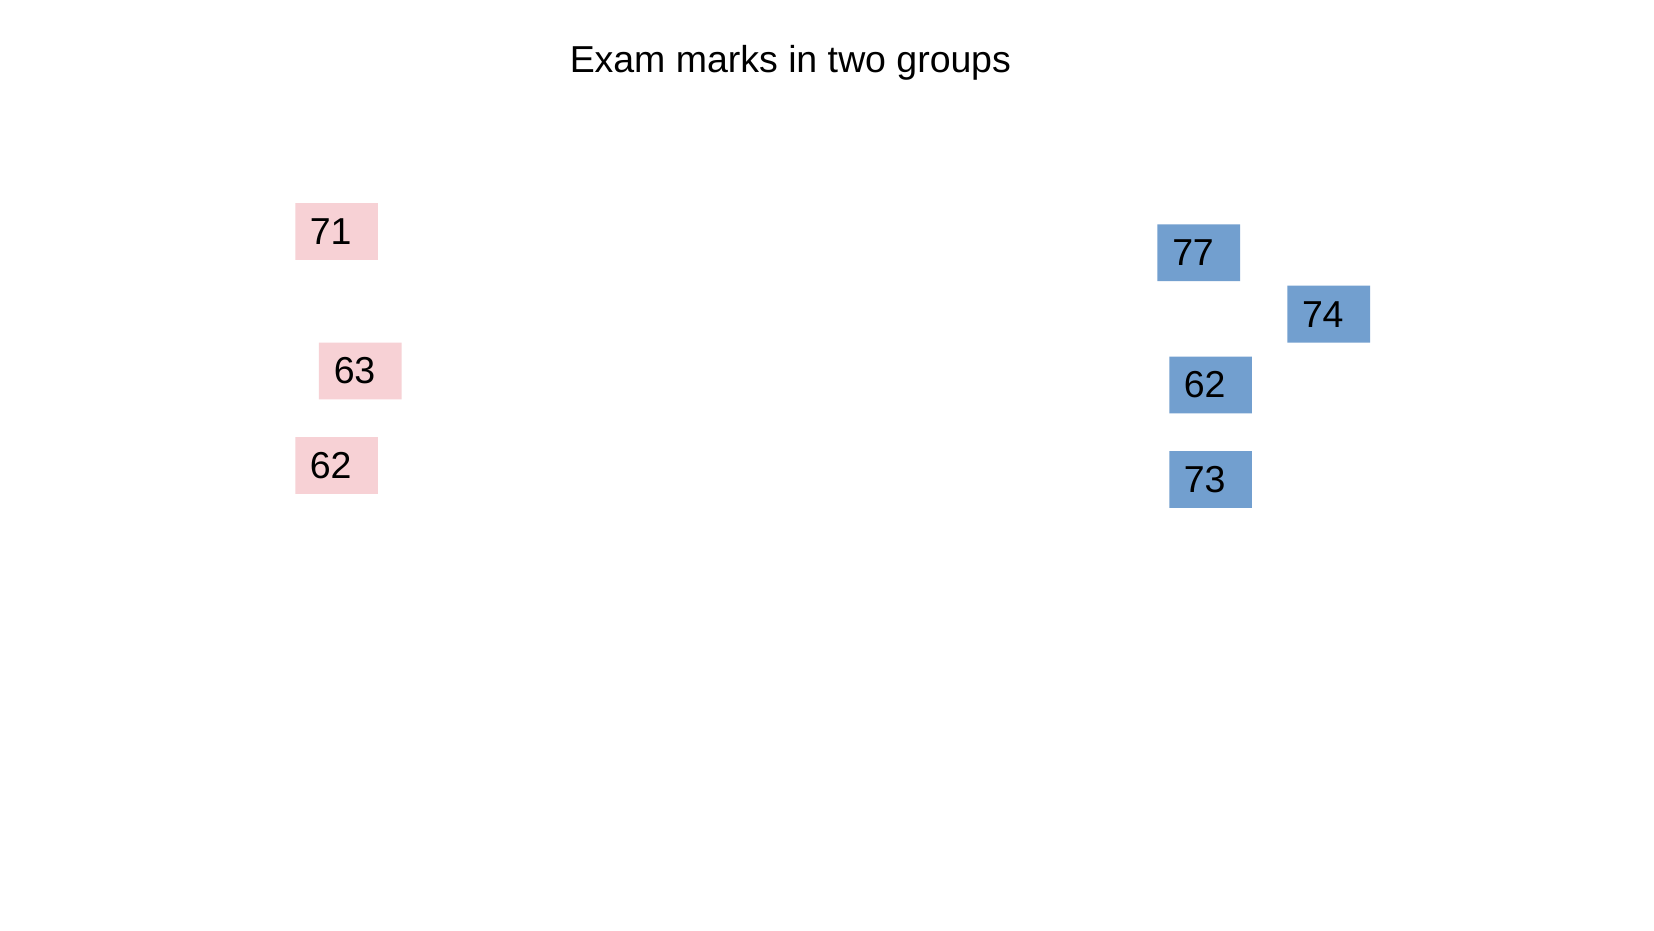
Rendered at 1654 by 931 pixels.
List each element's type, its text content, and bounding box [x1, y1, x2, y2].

text_box 62 [1169, 356, 1252, 414]
text_box 62 [295, 437, 378, 494]
text_box 74 [1287, 285, 1371, 343]
text_box Exam marks in two groups [555, 31, 1087, 88]
text_box 77 [1157, 224, 1241, 282]
text_box 63 [318, 342, 402, 400]
text_box 71 [295, 203, 378, 260]
text_box 73 [1169, 451, 1252, 508]
